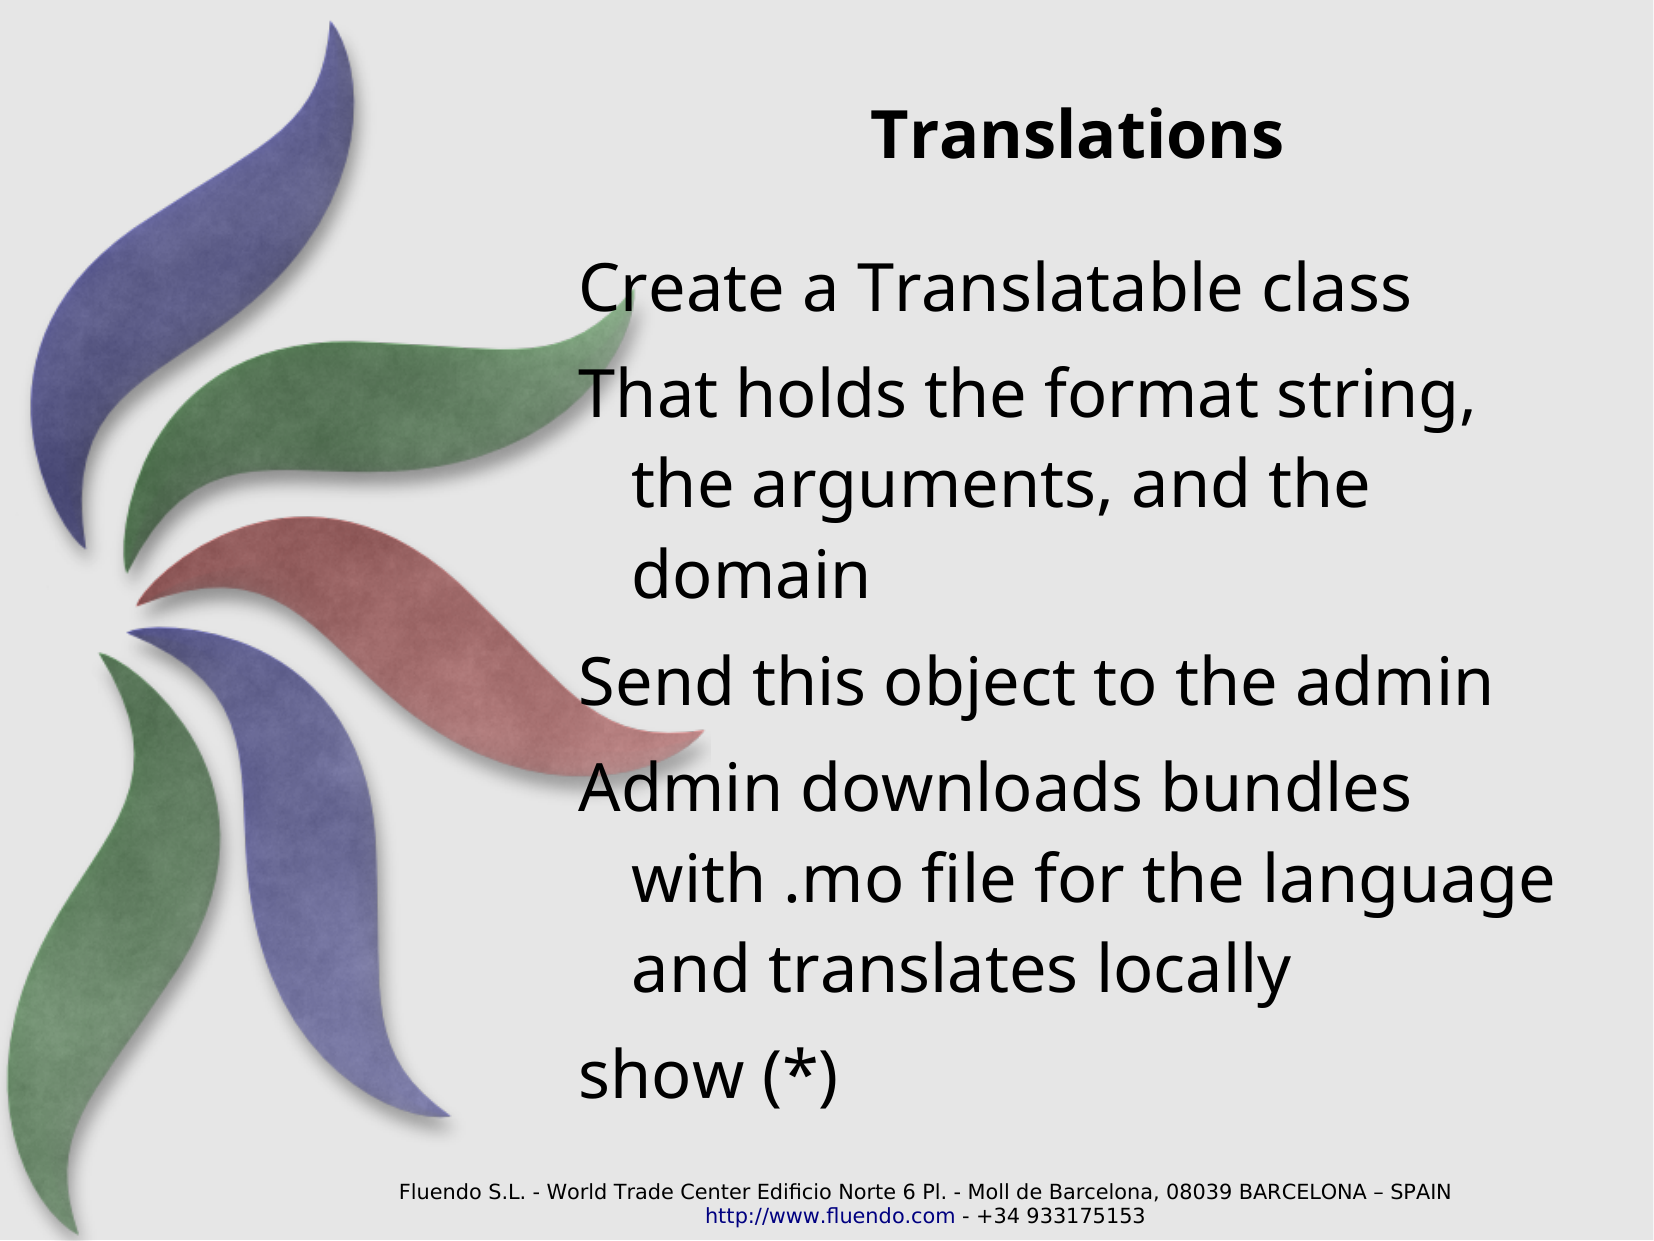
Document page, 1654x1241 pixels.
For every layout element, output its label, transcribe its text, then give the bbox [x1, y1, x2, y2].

title Translations [560, 58, 1595, 207]
picture [0, 0, 711, 1241]
list Create a Translatable class That holds the format string, the arguments, and the domain Send this object to the admin Admin downloads bundles with .mo file for the language and translates locally show (*) [560, 236, 1595, 1123]
